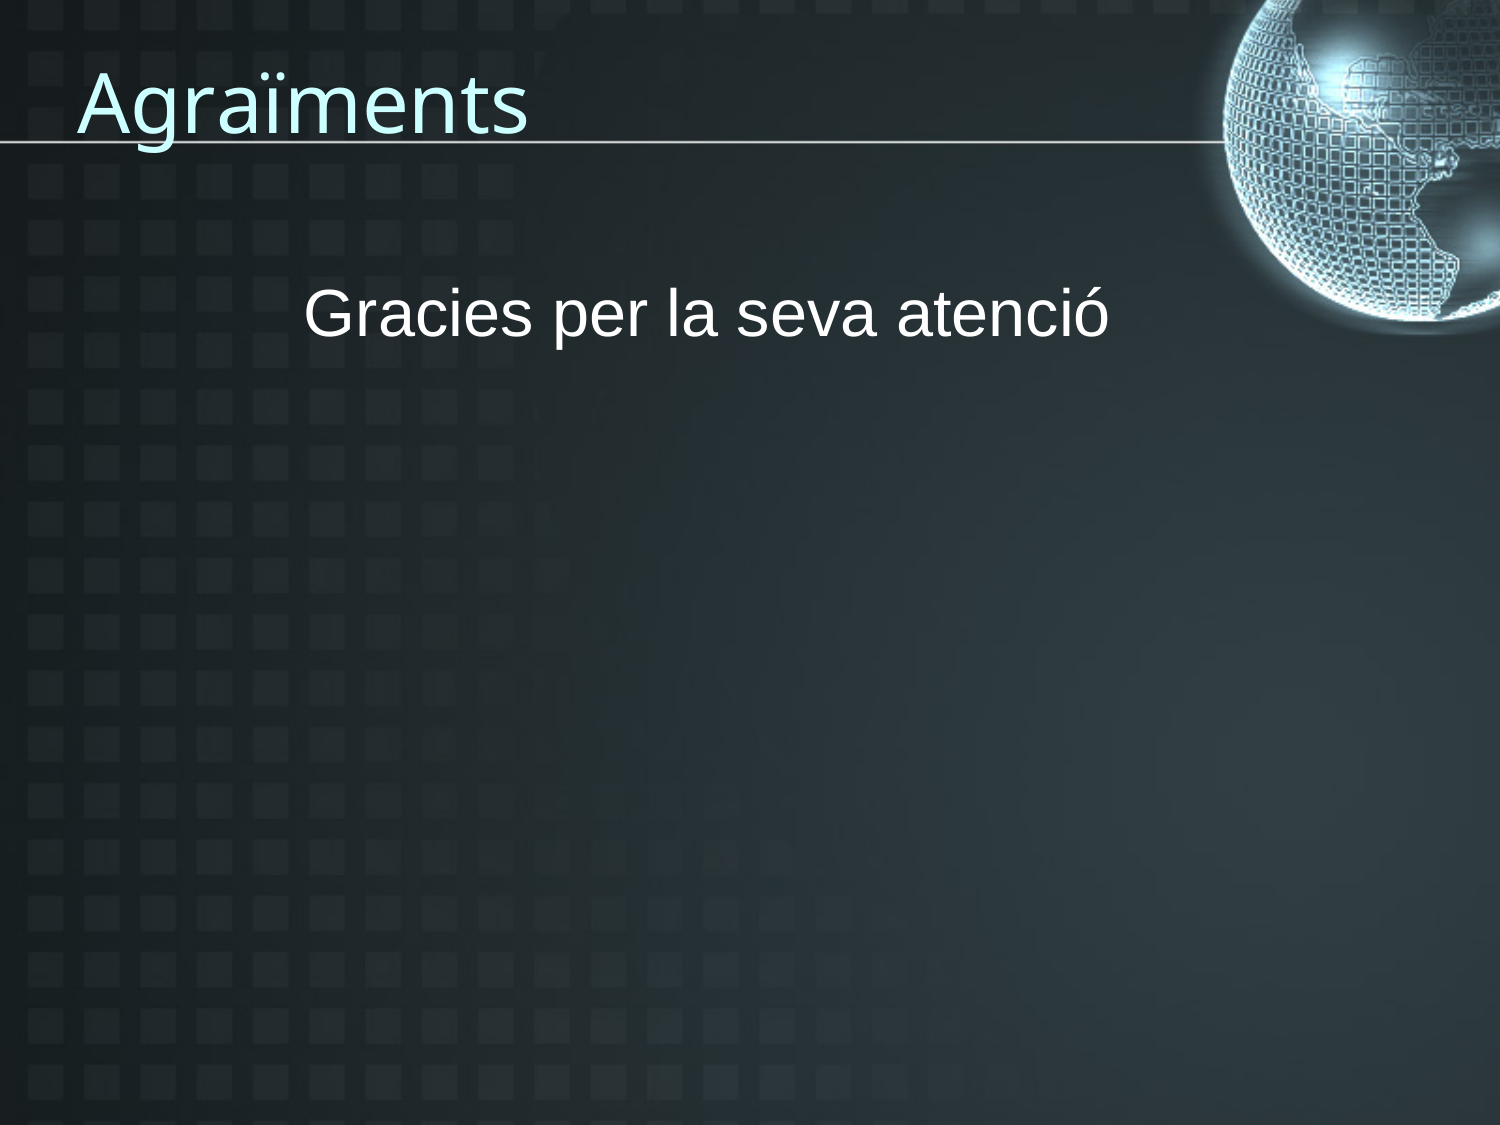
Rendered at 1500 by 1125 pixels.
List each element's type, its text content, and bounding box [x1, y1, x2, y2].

title Agraïments [62, 24, 1213, 176]
picture [0, 0, 1500, 1125]
list Gracies per la seva atenció [74, 262, 1341, 1005]
